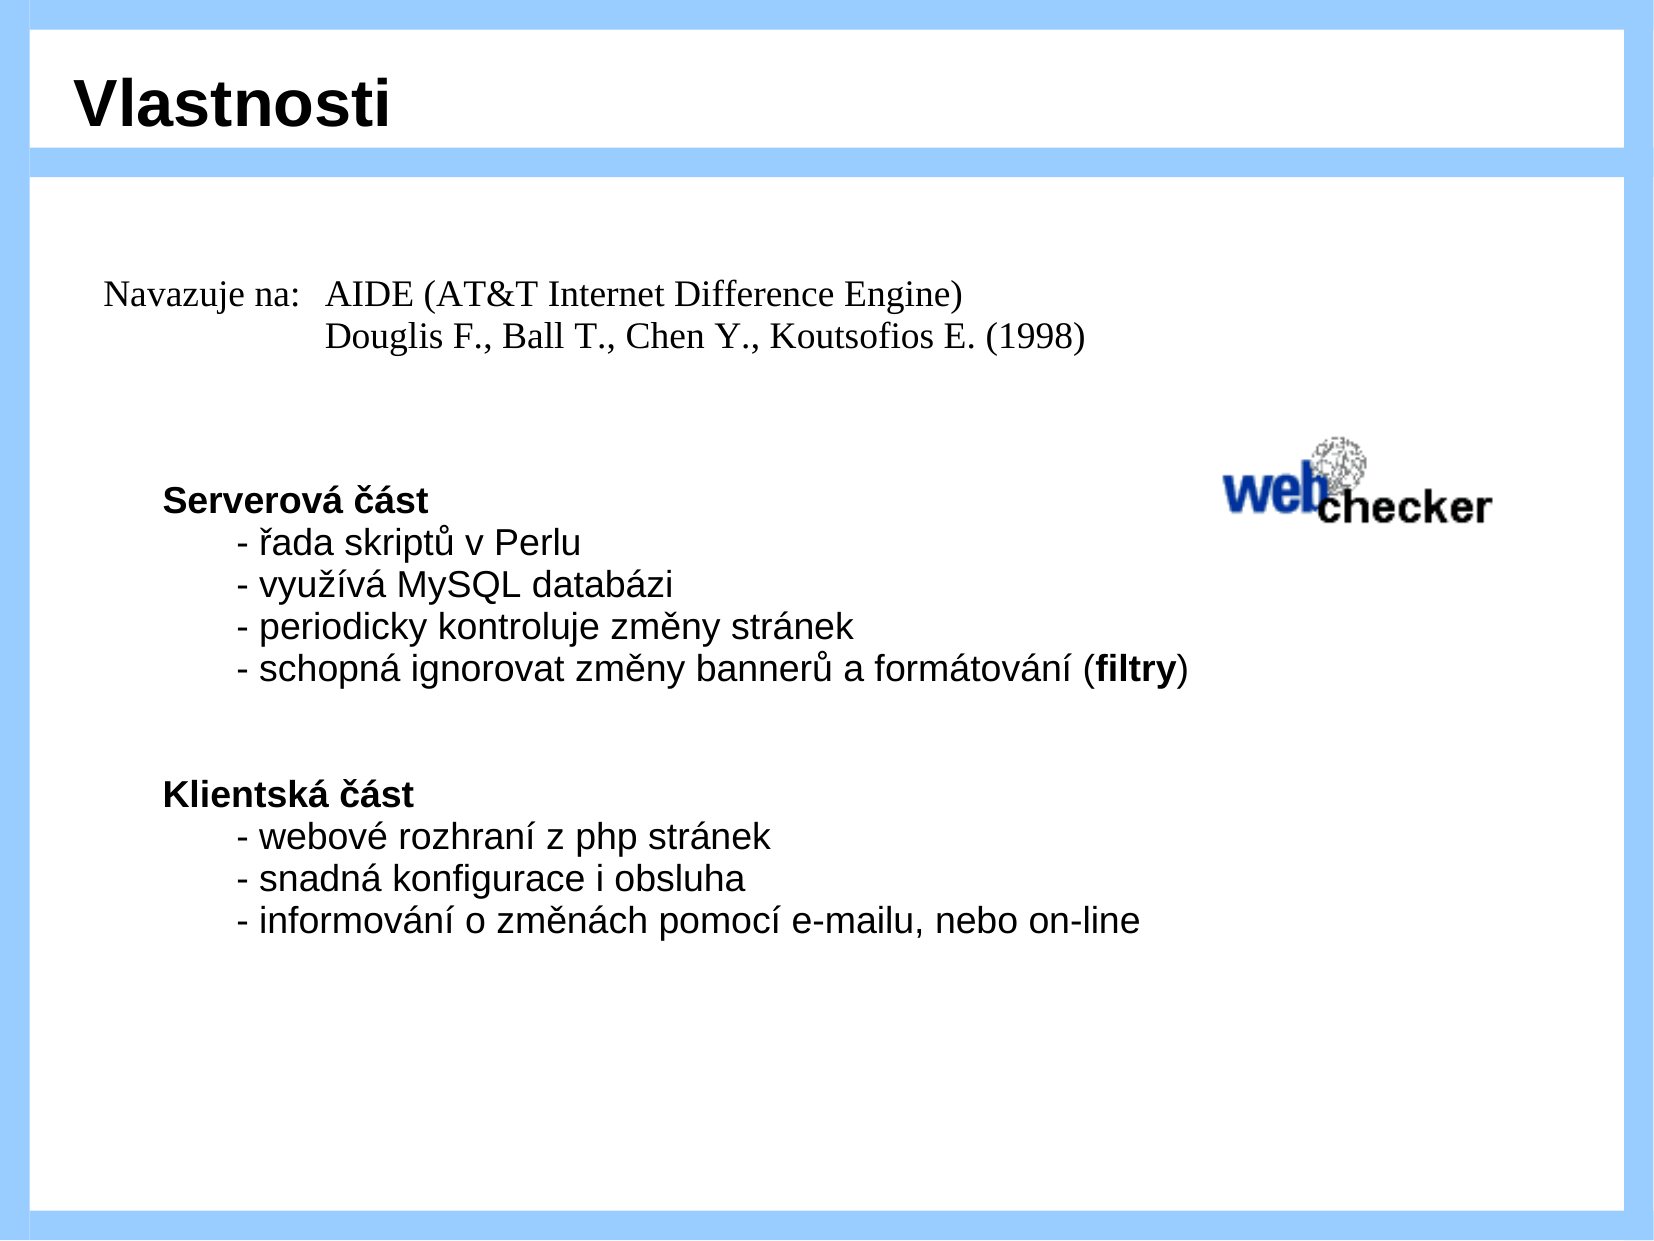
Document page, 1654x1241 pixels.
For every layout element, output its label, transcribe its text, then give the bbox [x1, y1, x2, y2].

picture [1180, 413, 1506, 548]
text_box Navazuje na: AIDE (AT&T Internet Difference Engine) Douglis F., Ball T., Chen Y., Koutsofios E. (1998) [88, 265, 1506, 366]
text_box Serverová část - řada skriptů v Perlu - využívá MySQL databázi - periodicky kontroluje změny stránek - schopná ignorovat změny bannerů a formátování (filtry) Klientská část - webové rozhraní z php stránek - snadná konfigurace i obsluha - informování o změnách pomocí e-mailu, nebo on-line [147, 472, 1241, 954]
text_box Vlastnosti [59, 58, 1152, 148]
